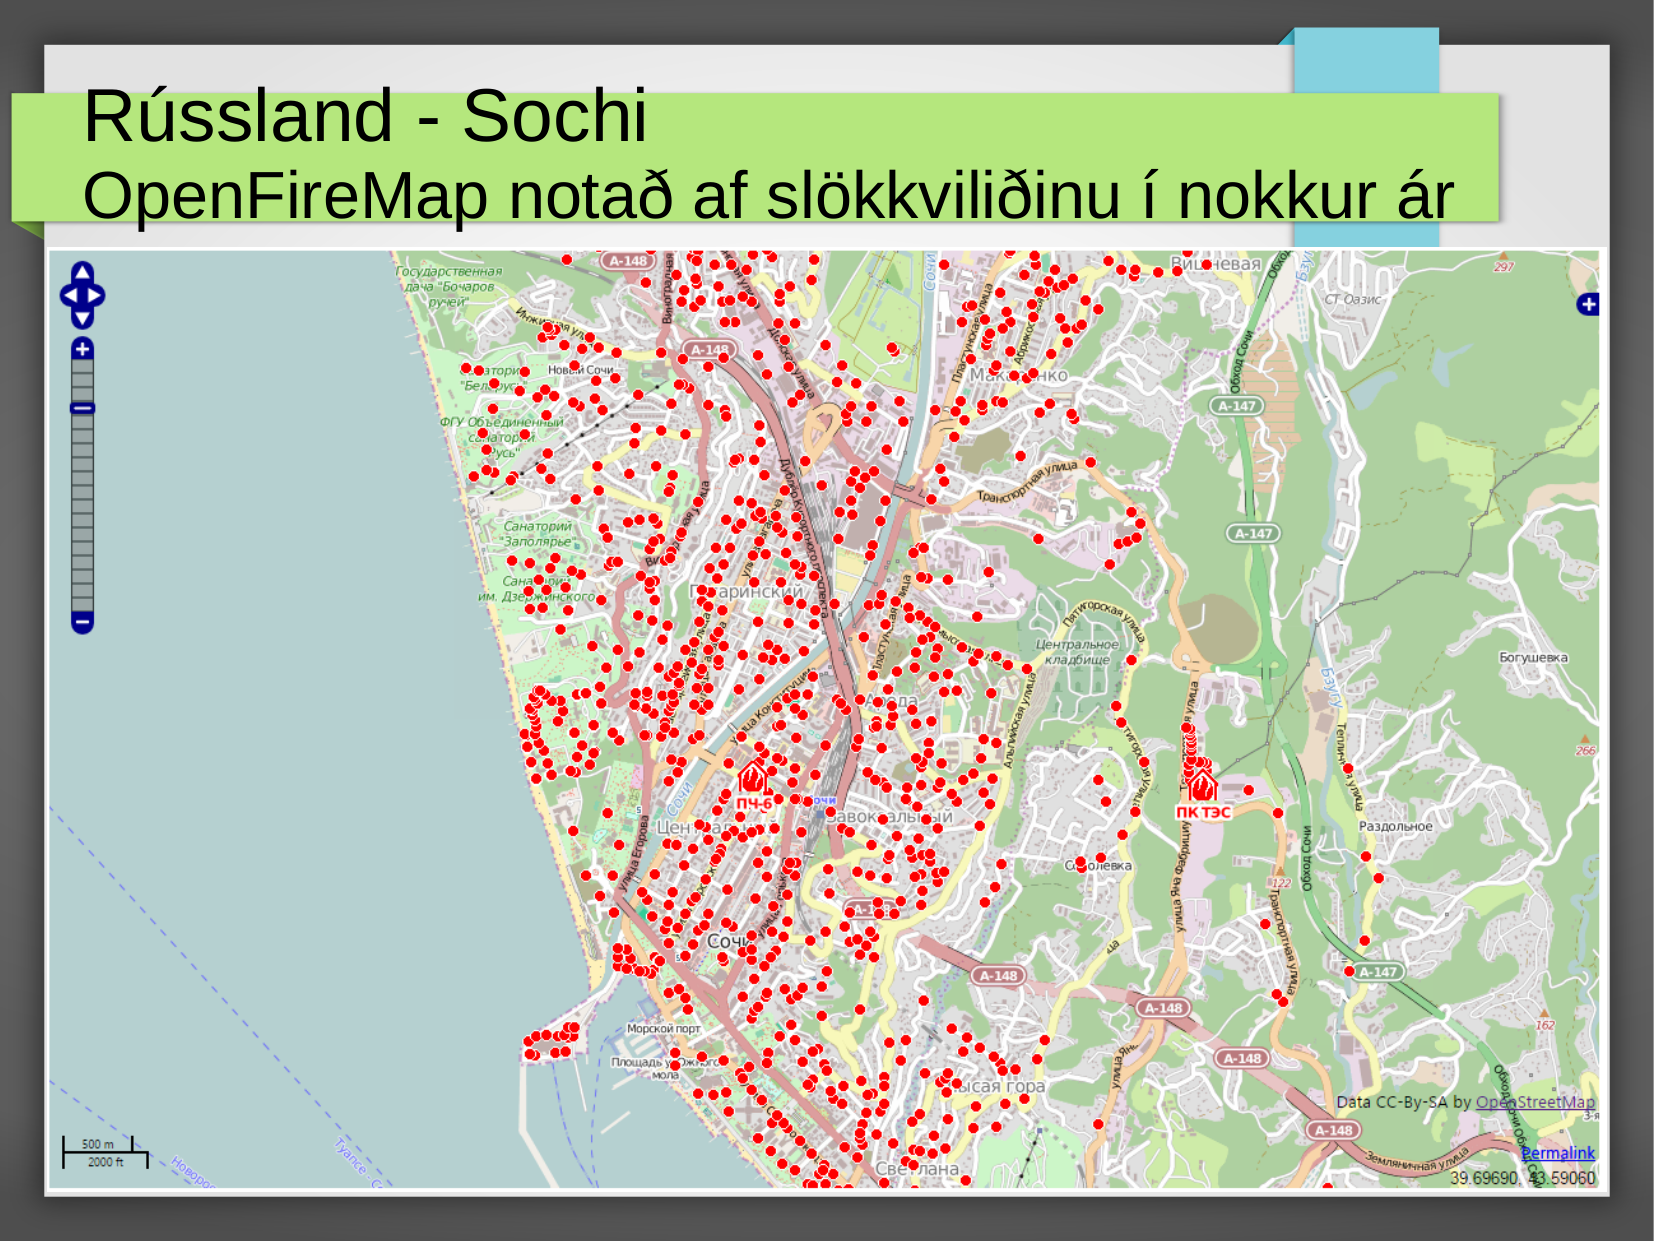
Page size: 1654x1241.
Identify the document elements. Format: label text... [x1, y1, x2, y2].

picture [0, 0, 1654, 1241]
title Rússland - Sochi OpenFireMap notað af slökkviliðinu í nokkur ár [82, 49, 1571, 247]
